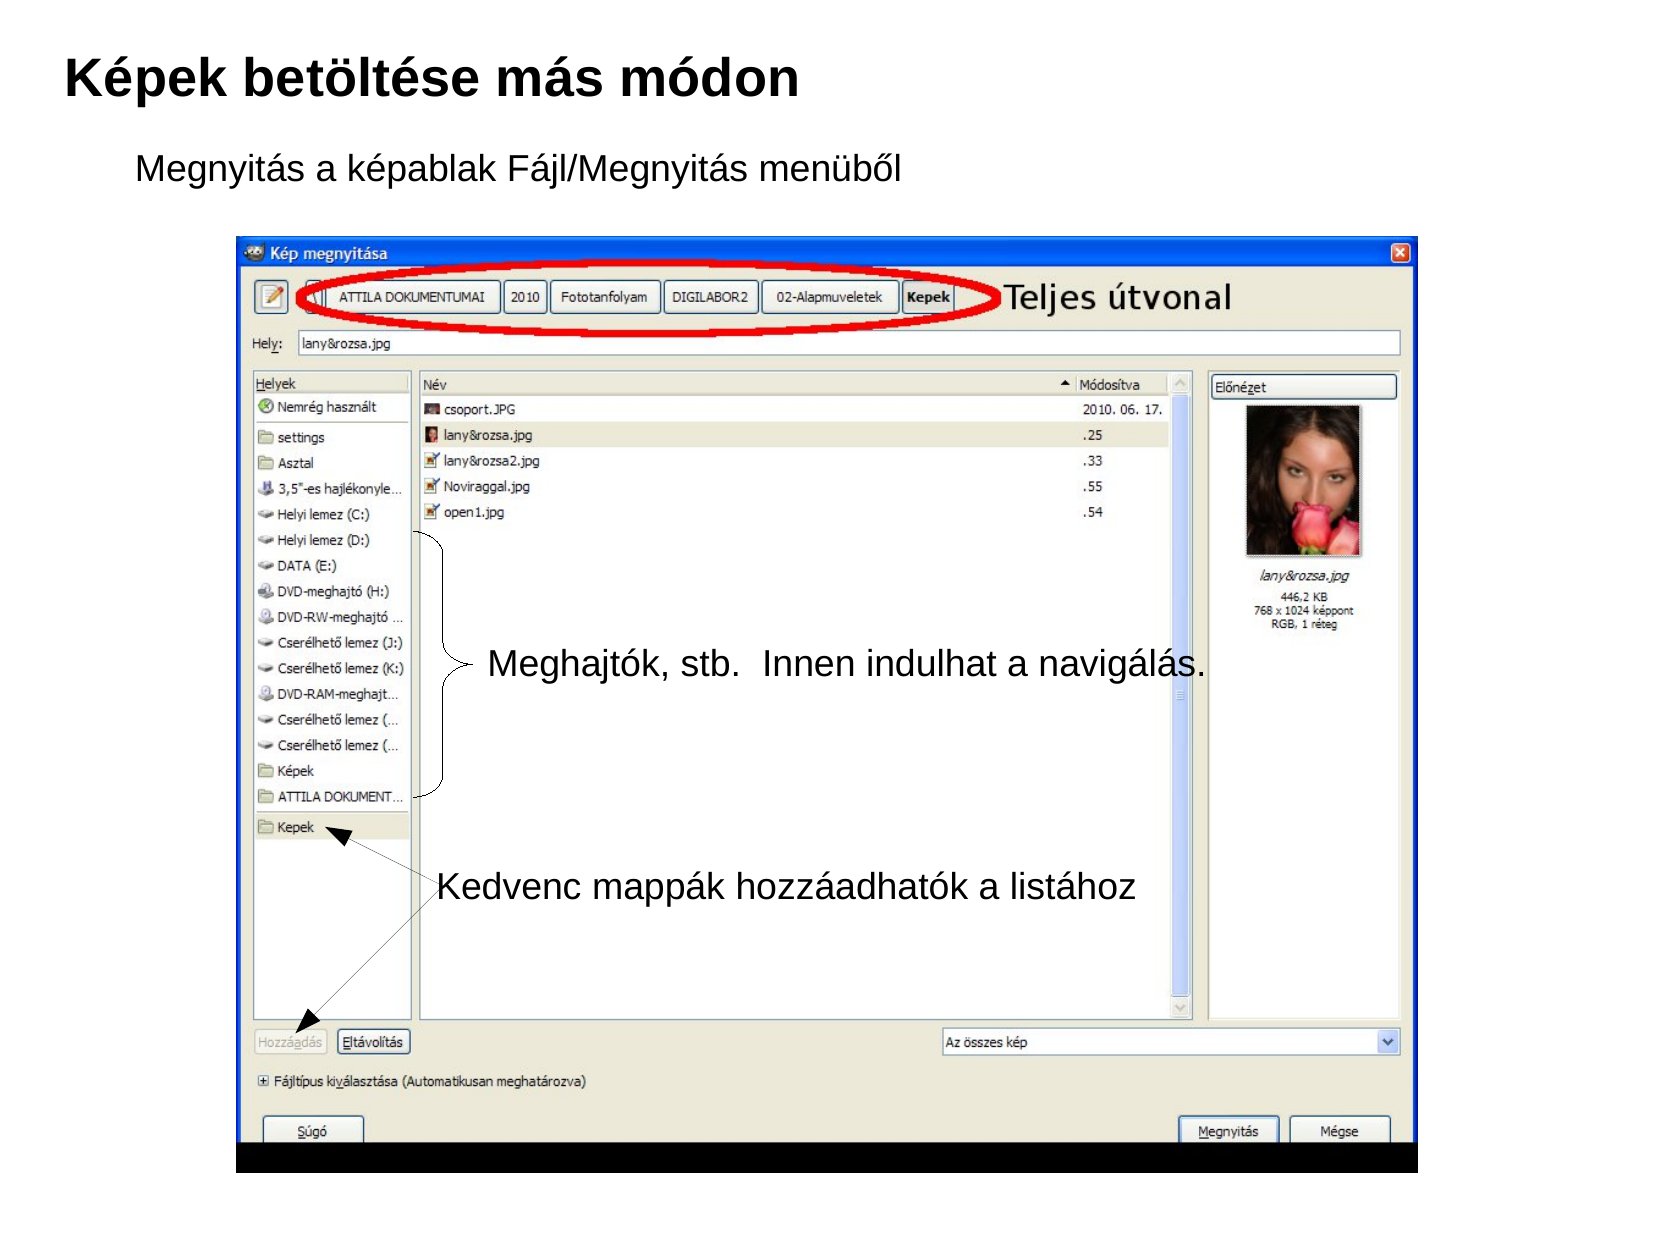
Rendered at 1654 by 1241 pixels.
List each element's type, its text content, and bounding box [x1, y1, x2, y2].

text_box Kedvenc mappák hozzáadhatók a listához [421, 858, 1152, 916]
picture [236, 236, 1418, 1173]
text_box Képek betöltése más módon [50, 40, 817, 117]
text_box Meghajtók, stb. Innen indulhat a navigálás. [472, 635, 1222, 693]
text_box Megnyitás a képablak Fájl/Megnyitás menüből [120, 139, 916, 197]
